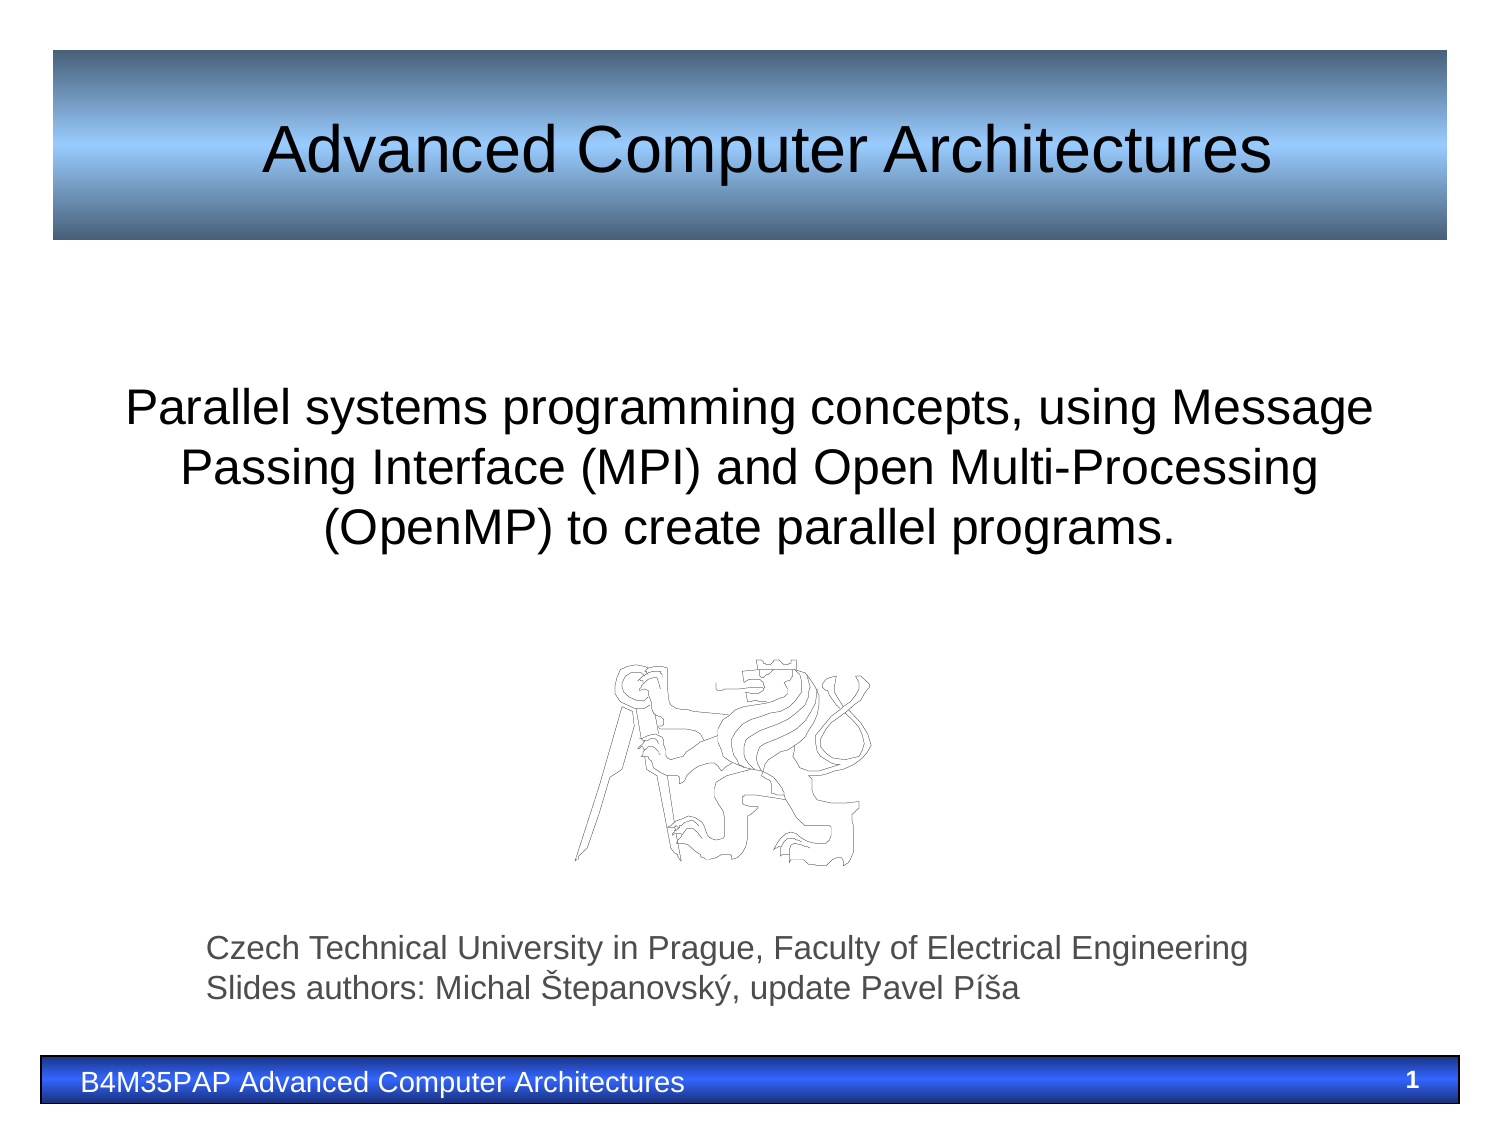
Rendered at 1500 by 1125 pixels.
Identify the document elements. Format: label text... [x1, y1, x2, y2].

text_box Advanced Computer Architectures [53, 50, 1447, 240]
text_box Parallel systems programming concepts, using Message Passing Interface (MPI) and Open Multi-Processing (OpenMP) to create parallel programs. [53, 366, 1447, 562]
chart [571, 656, 877, 873]
text_box Czech Technical University in Prague, Faculty of Electrical Engineering Slides authors: Michal Štepanovský, update Pavel Píša [191, 918, 1270, 1015]
